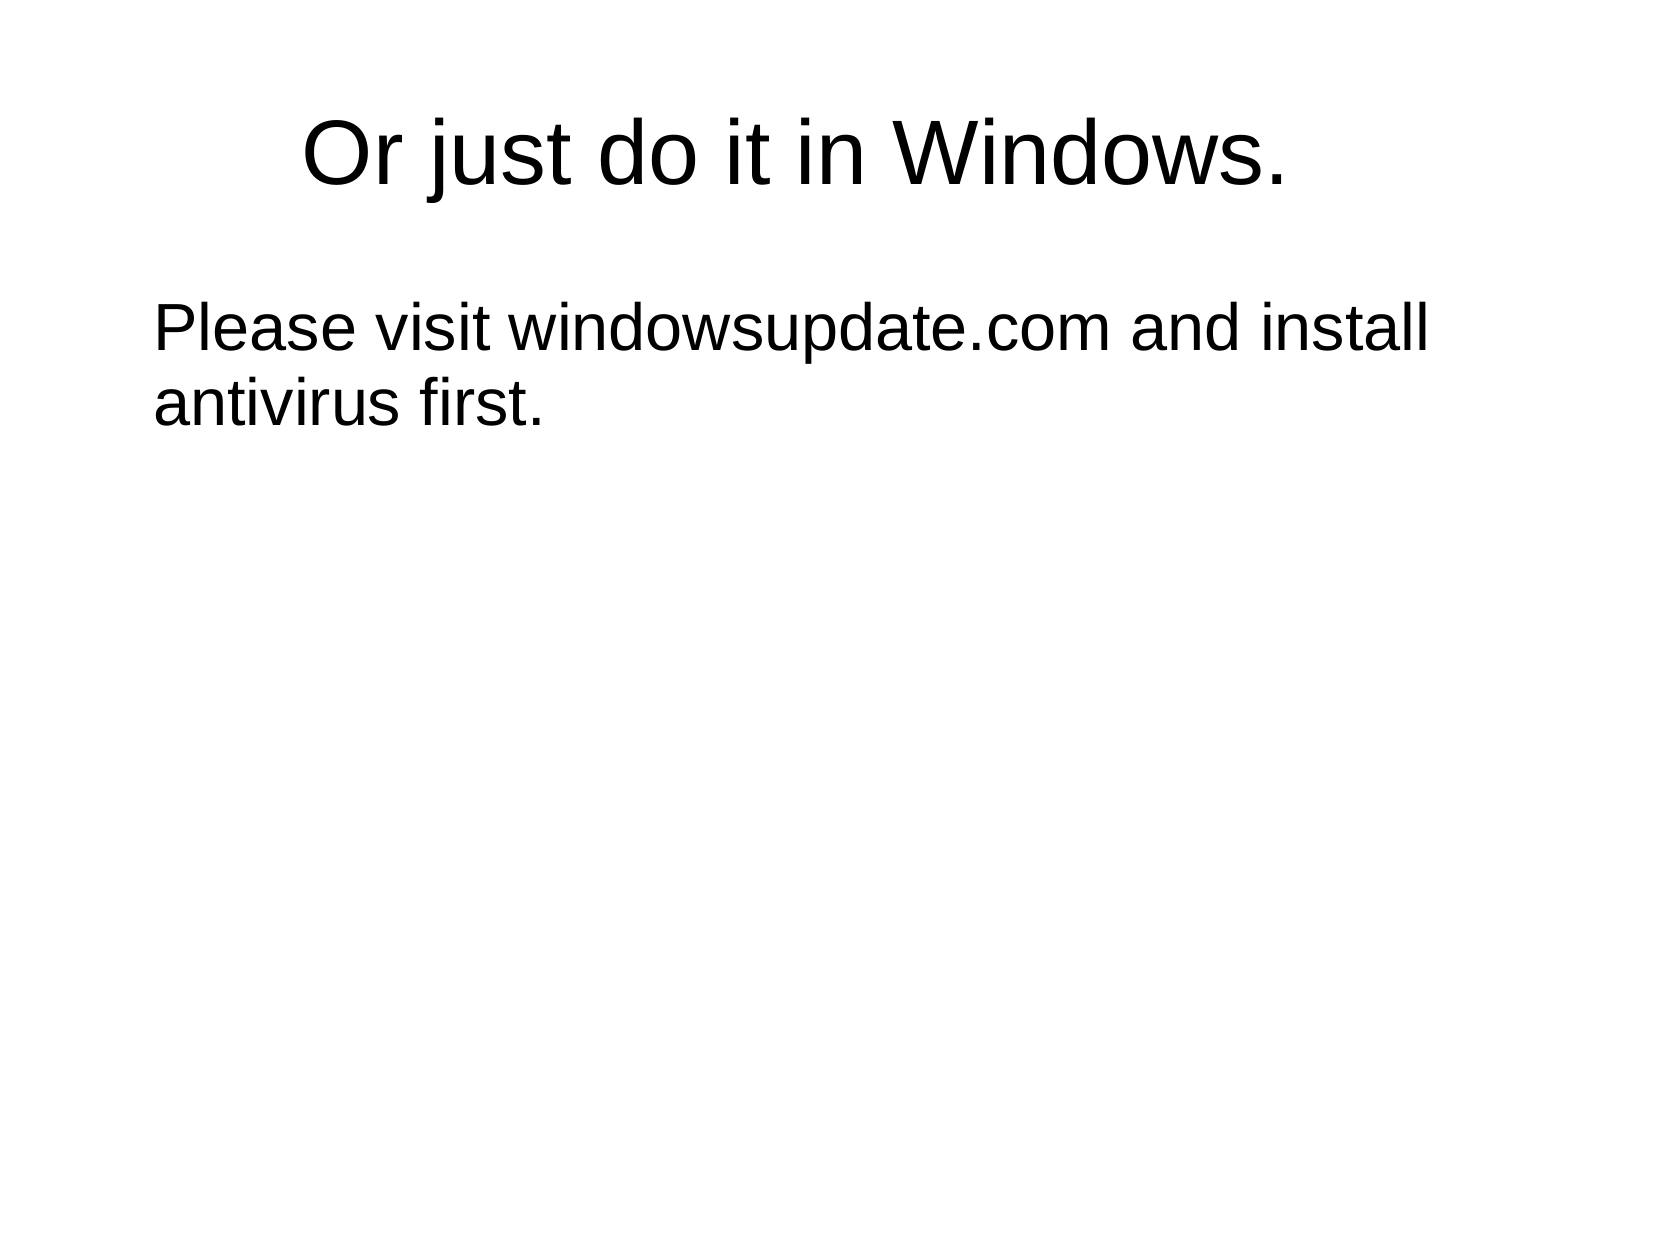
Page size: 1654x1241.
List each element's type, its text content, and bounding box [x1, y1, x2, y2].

title Or just do it in Windows. [82, 49, 1571, 257]
list Please visit windowsupdate.com and install antivirus first. [82, 290, 1571, 1010]
